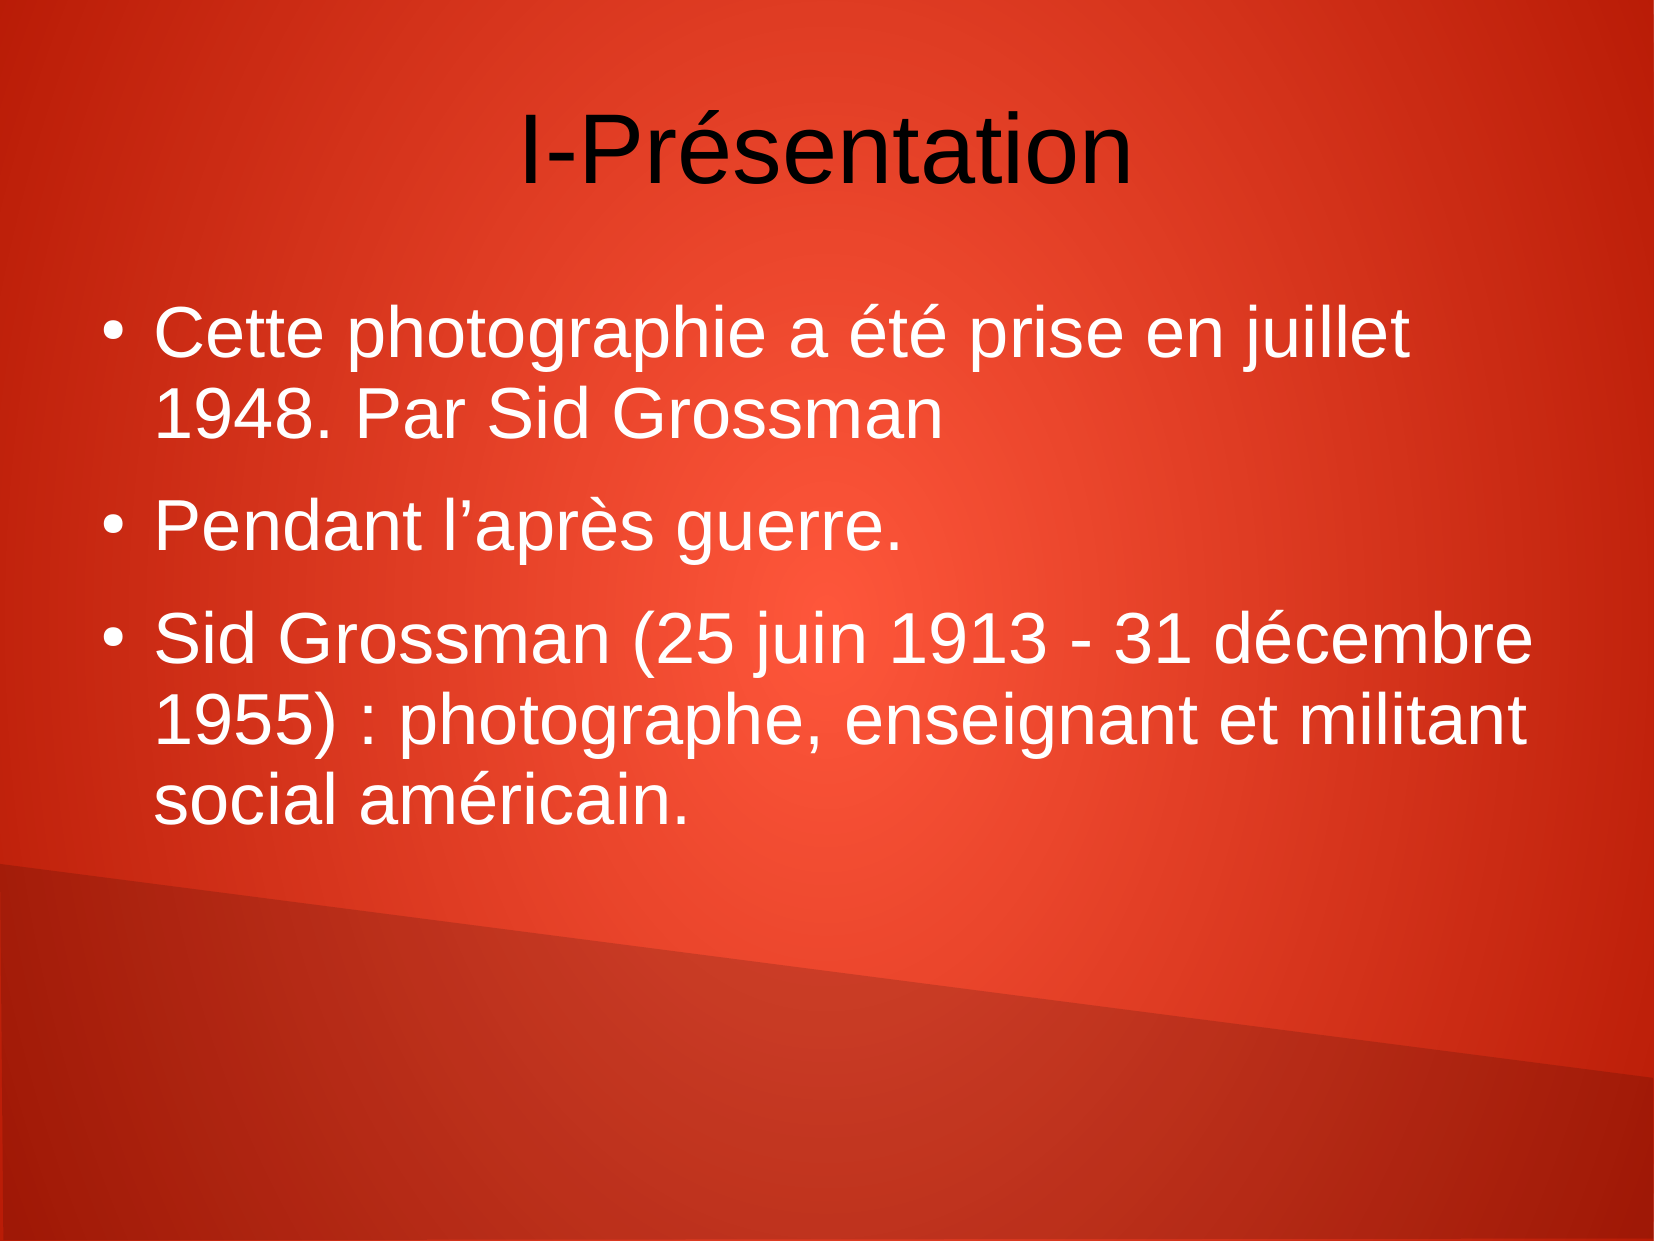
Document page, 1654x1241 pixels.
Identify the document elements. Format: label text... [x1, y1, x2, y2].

title I-Présentation [82, 47, 1571, 252]
list Cette photographie a été prise en juillet 1948. Par Sid Grossman Pendant l’après guerre. Sid Grossman (25 juin 1913 - 31 décembre 1955) : photographe, enseignant et militant social américain. [82, 292, 1571, 1012]
